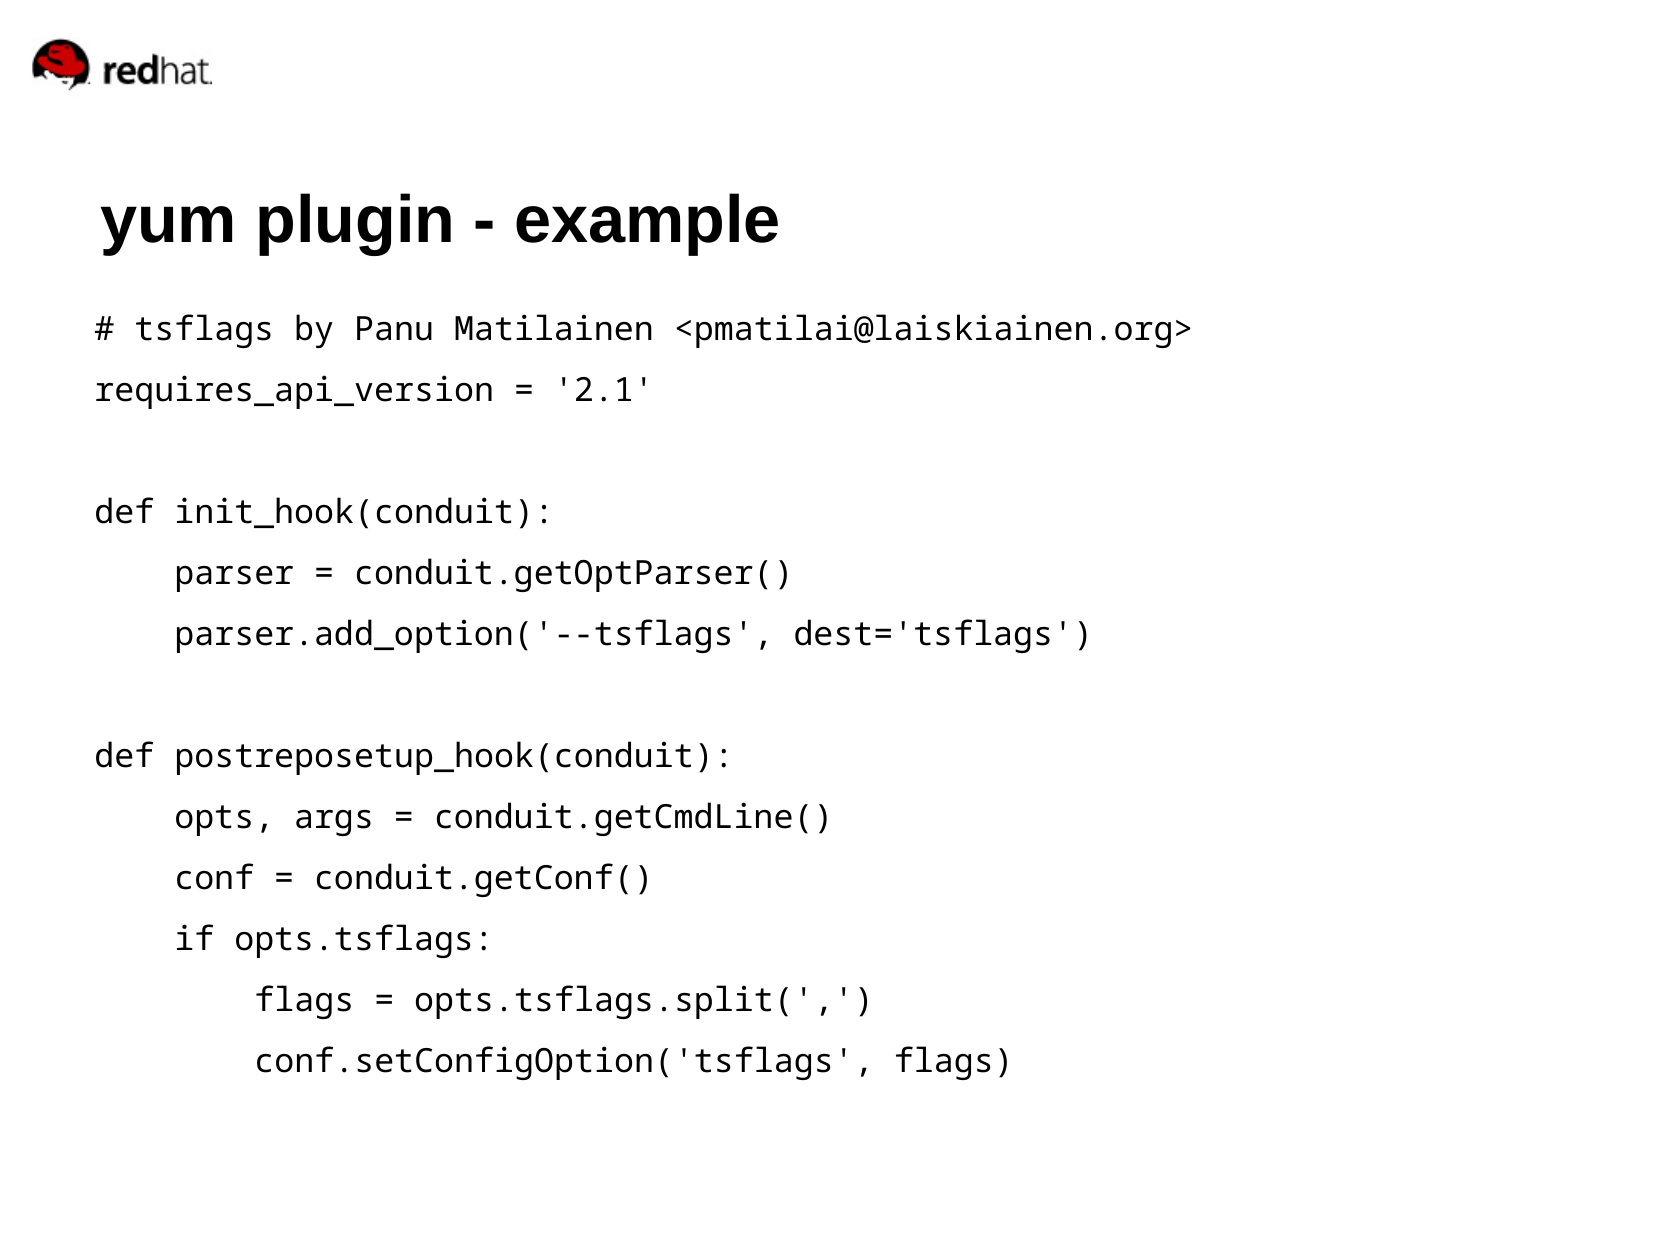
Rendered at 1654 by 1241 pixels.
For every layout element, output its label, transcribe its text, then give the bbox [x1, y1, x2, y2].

picture [31, 37, 212, 98]
title yum plugin - example [100, 164, 1506, 275]
list # tsflags by Panu Matilainen <pmatilai@laiskiainen.org> requires_api_version = '2.1' def init_hook(conduit): parser = conduit.getOptParser() parser.add_option('--tsflags', dest='tsflags') def postreposetup_hook(conduit): opts, args = conduit.getCmdLine() conf = conduit.getConf() if opts.tsflags: flags = opts.tsflags.split(',') conf.setConfigOption('tsflags', flags) [94, 304, 1500, 1174]
